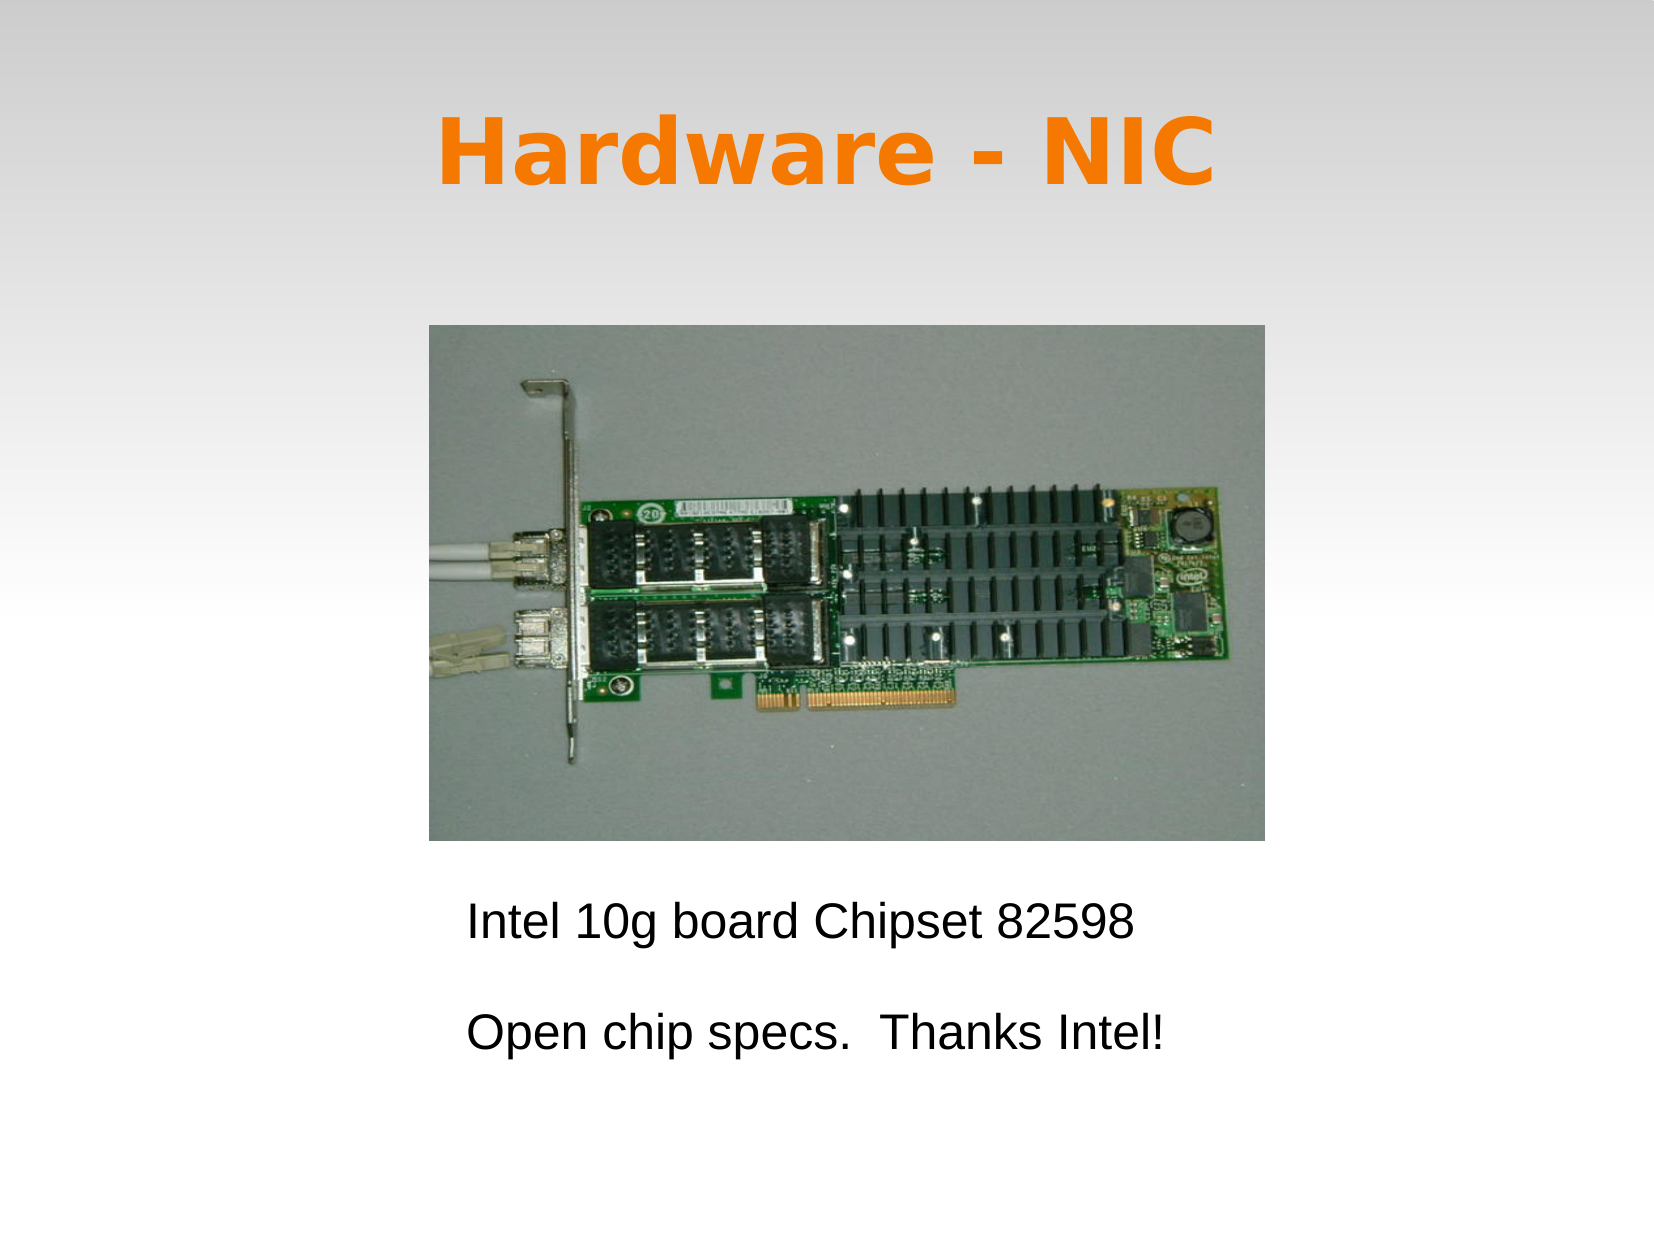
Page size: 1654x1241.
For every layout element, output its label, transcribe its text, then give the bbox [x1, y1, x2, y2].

text_box Intel 10g board Chipset 82598 Open chip specs. Thanks Intel! [451, 885, 1182, 1149]
title Hardware - NIC [82, 49, 1571, 257]
picture [429, 325, 1265, 841]
